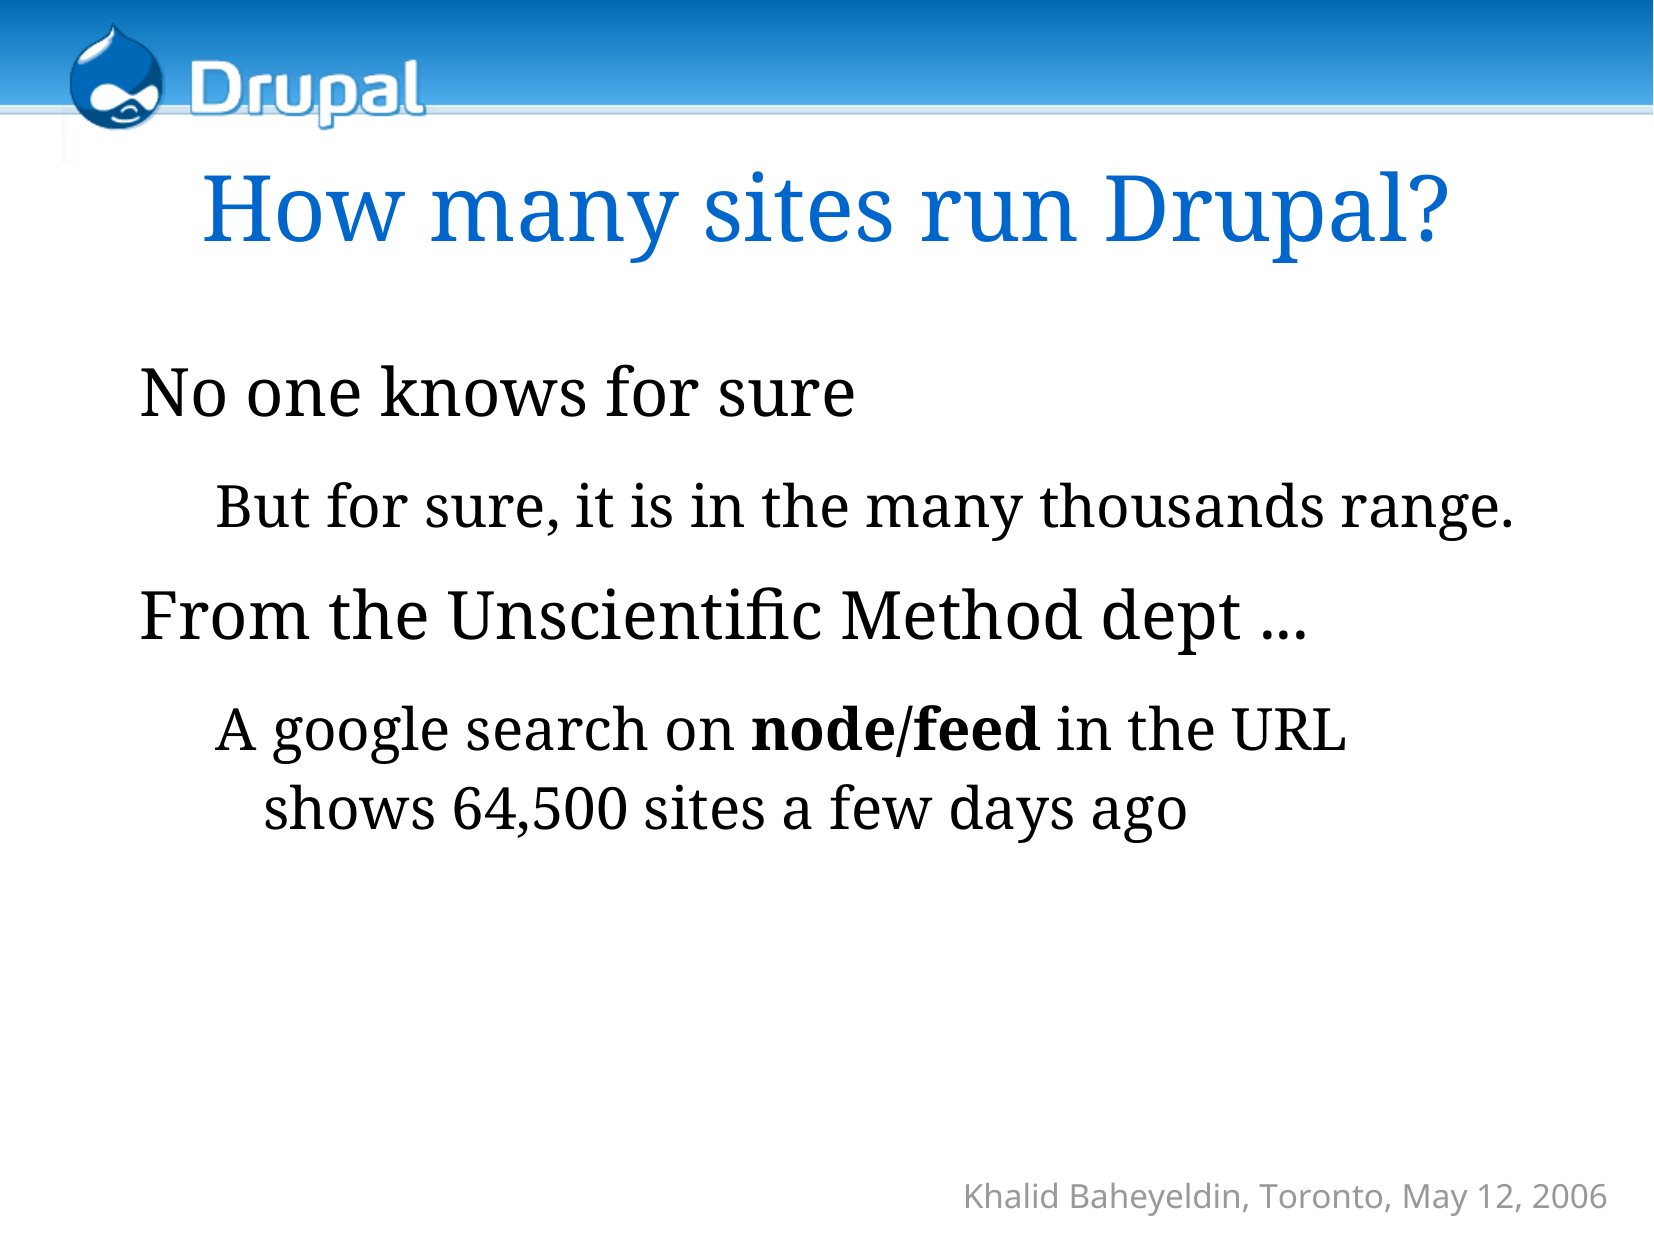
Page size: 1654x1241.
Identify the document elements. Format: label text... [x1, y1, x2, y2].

picture [0, 0, 1654, 1241]
title How many sites run Drupal? [121, 102, 1533, 311]
list No one knows for sure But for sure, it is in the many thousands range. From the Unscientific Method dept ... A google search on node/feed in the URL shows 64,500 sites a few days ago [121, 344, 1533, 1127]
